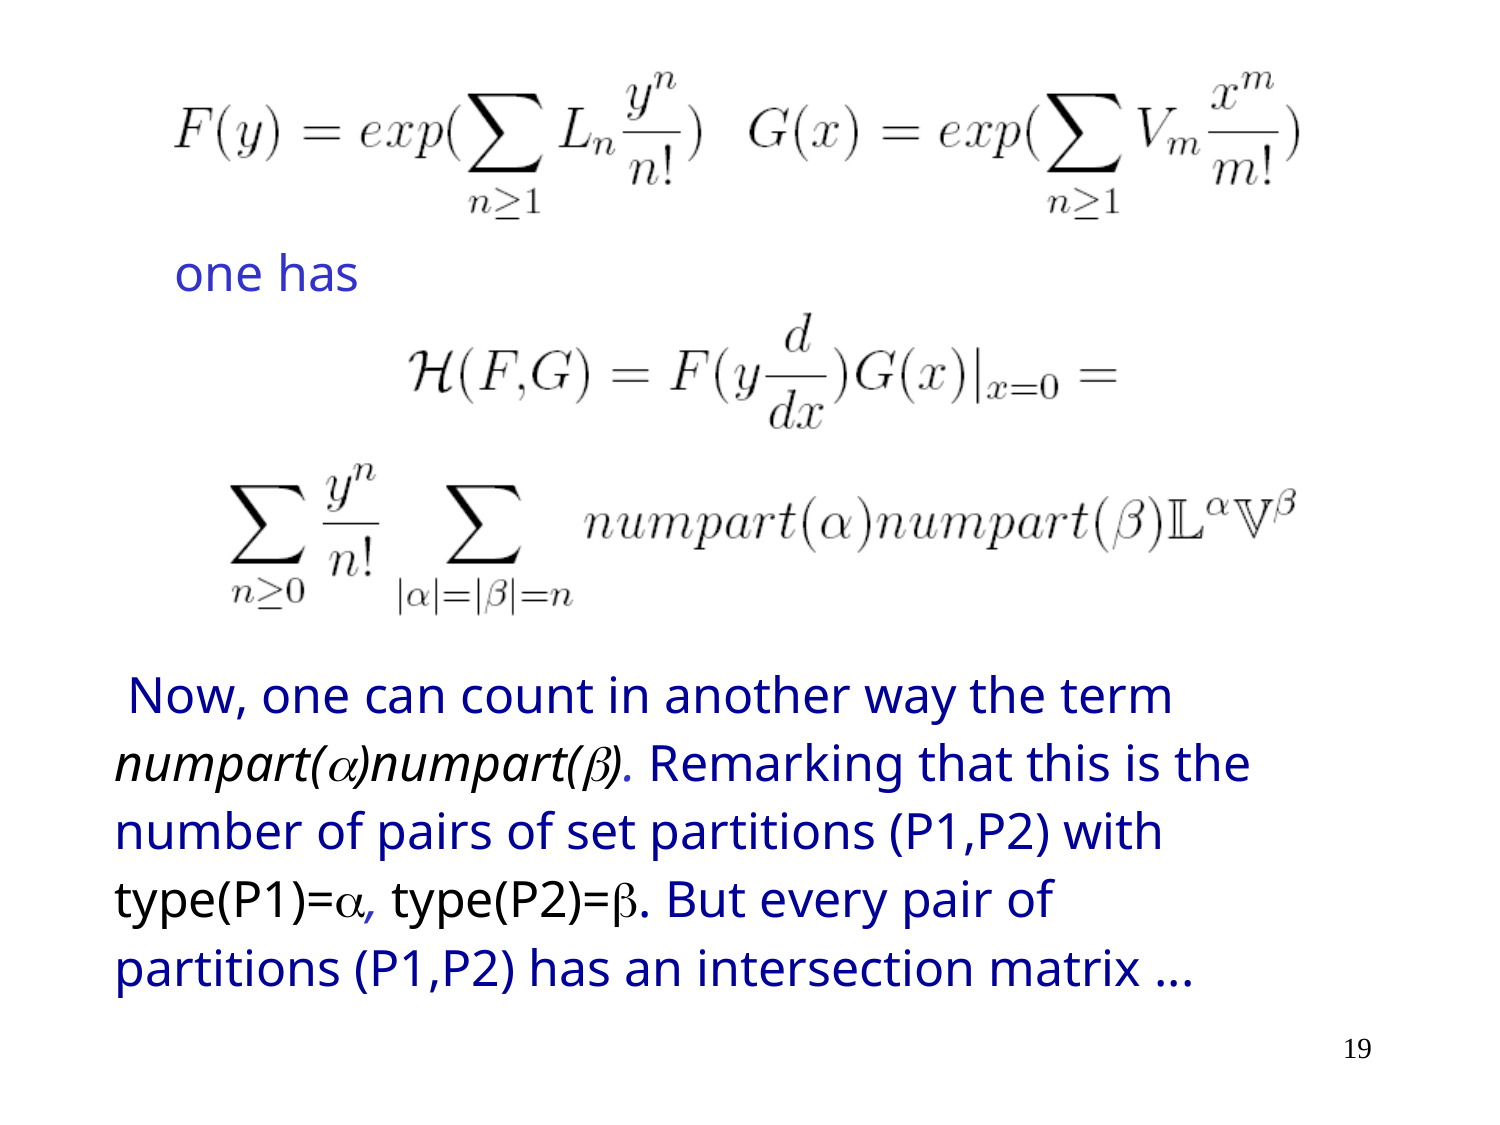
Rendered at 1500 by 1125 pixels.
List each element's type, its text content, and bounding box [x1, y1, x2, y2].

picture [187, 299, 1307, 625]
picture [174, 61, 1307, 230]
text_box one has [159, 230, 376, 383]
text_box Now, one can count in another way the term numpart()numpart(). Remarking that this is the number of pairs of set partitions (P1,P2) with type(P1)=, type(P2)=. But every pair of partitions (P1,P2) has an intersection matrix ... [99, 652, 1281, 1009]
